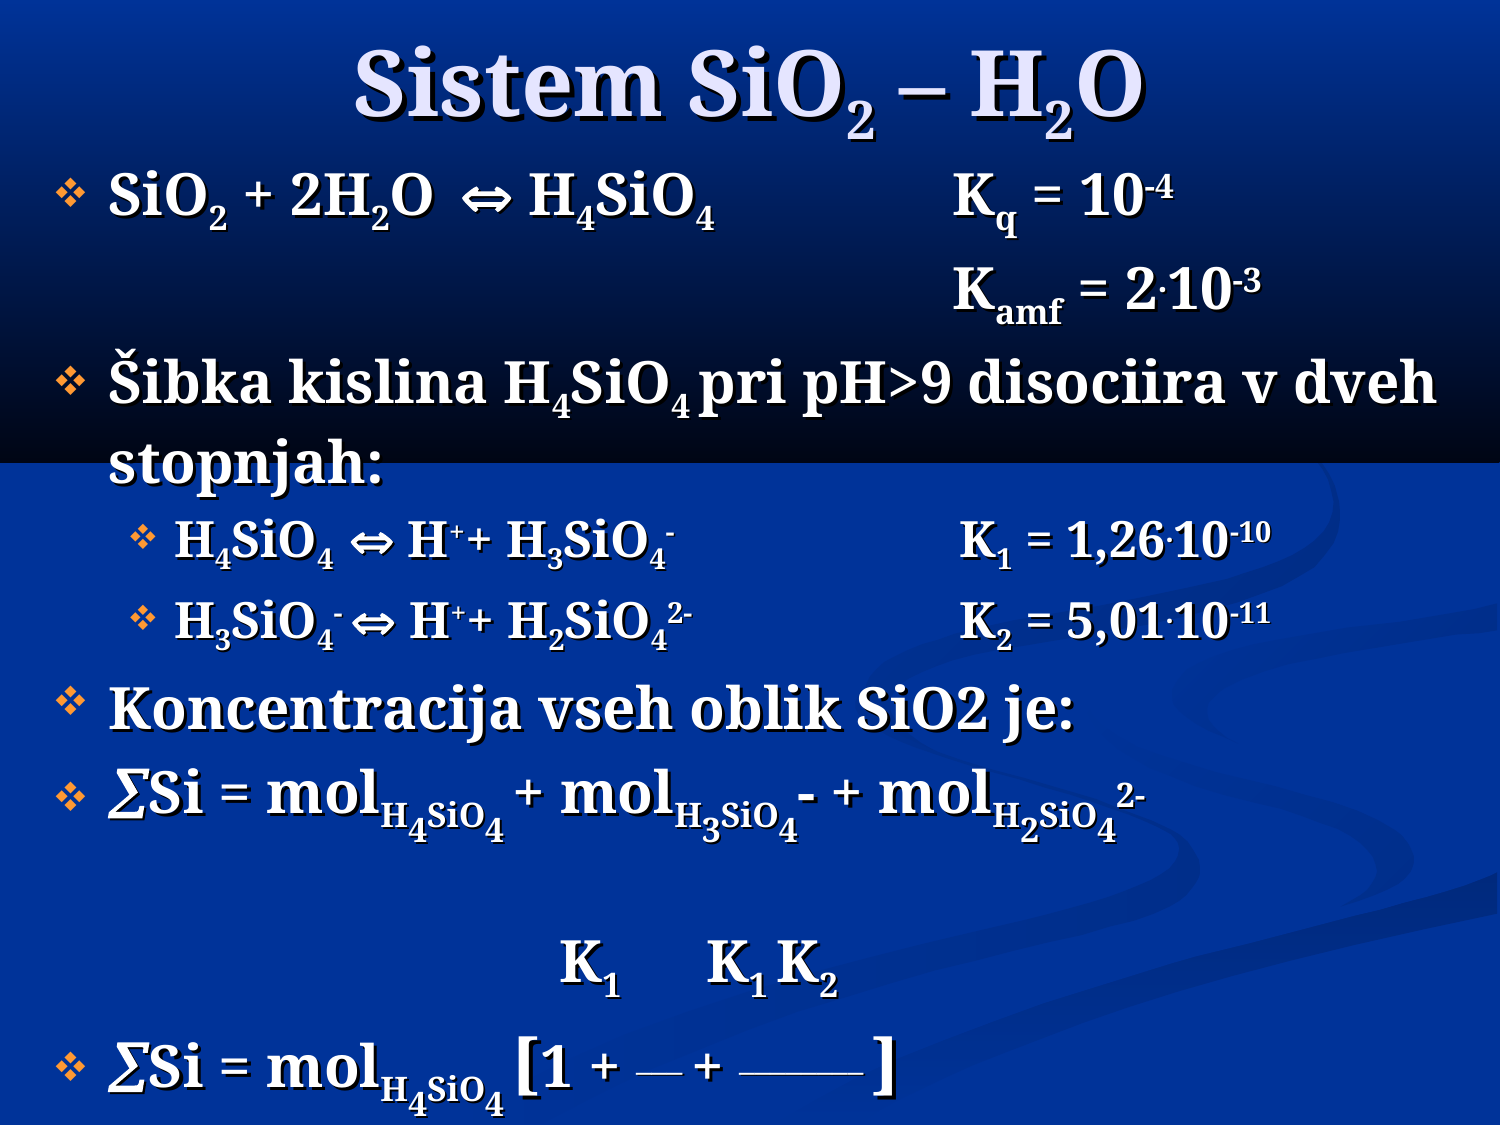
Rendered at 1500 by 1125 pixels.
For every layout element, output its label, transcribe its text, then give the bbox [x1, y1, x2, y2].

title Sistem SiO2 – H2O [75, 17, 1426, 149]
list SiO2 + 2H2O  H4SiO4 Kq = 10-4 Kamf = 2.10-3 Šibka kislina H4SiO4 pri pH>9 disociira v dveh stopnjah: H4SiO4  H++ H3SiO4- K1 = 1,26.10-10 H3SiO4-  H++ H2SiO42- K2 = 5,01.10-11 Koncentracija vseh oblik SiO2 je: Si = molH4SiO4 + molH3SiO4- + molH2SiO42- K1 K1 K2 Si = molH4SiO4 [1 + ___ + ________ ] aH+ a2H+ [37, 149, 1463, 1125]
